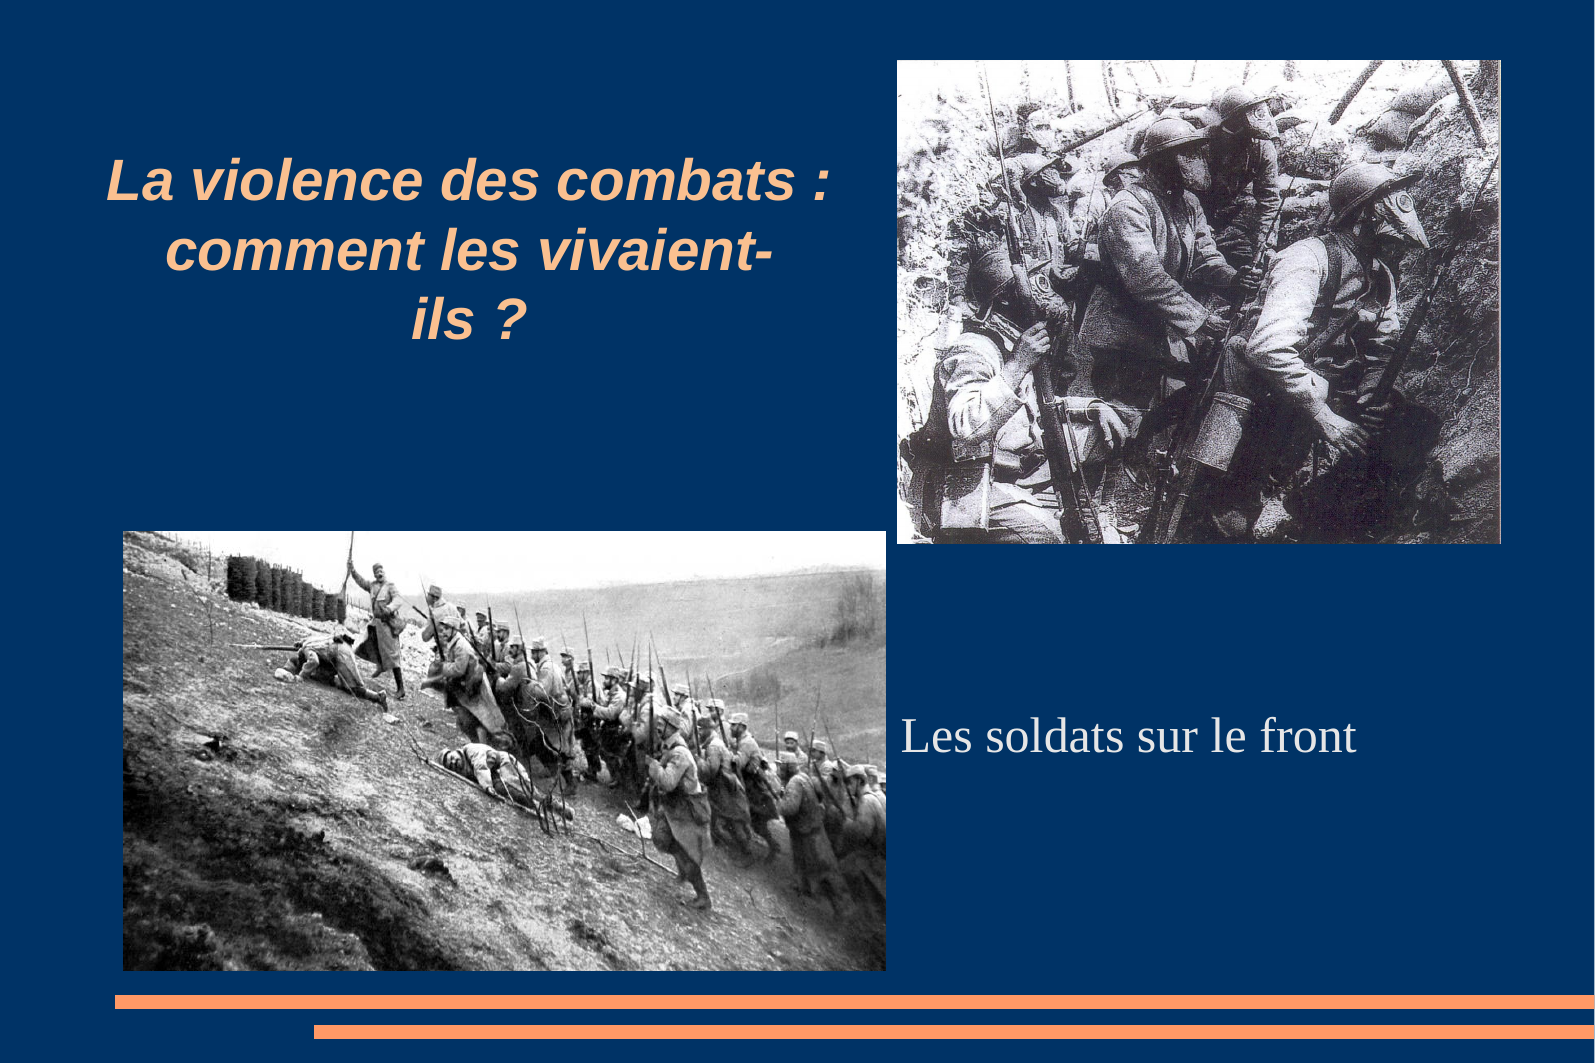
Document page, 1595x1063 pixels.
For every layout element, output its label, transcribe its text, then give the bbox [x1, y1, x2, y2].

title La violence des combats : comment les vivaient- ils ? [100, 141, 840, 320]
list Les soldats sur le front [900, 625, 1508, 935]
picture [123, 531, 886, 971]
picture [897, 60, 1501, 544]
